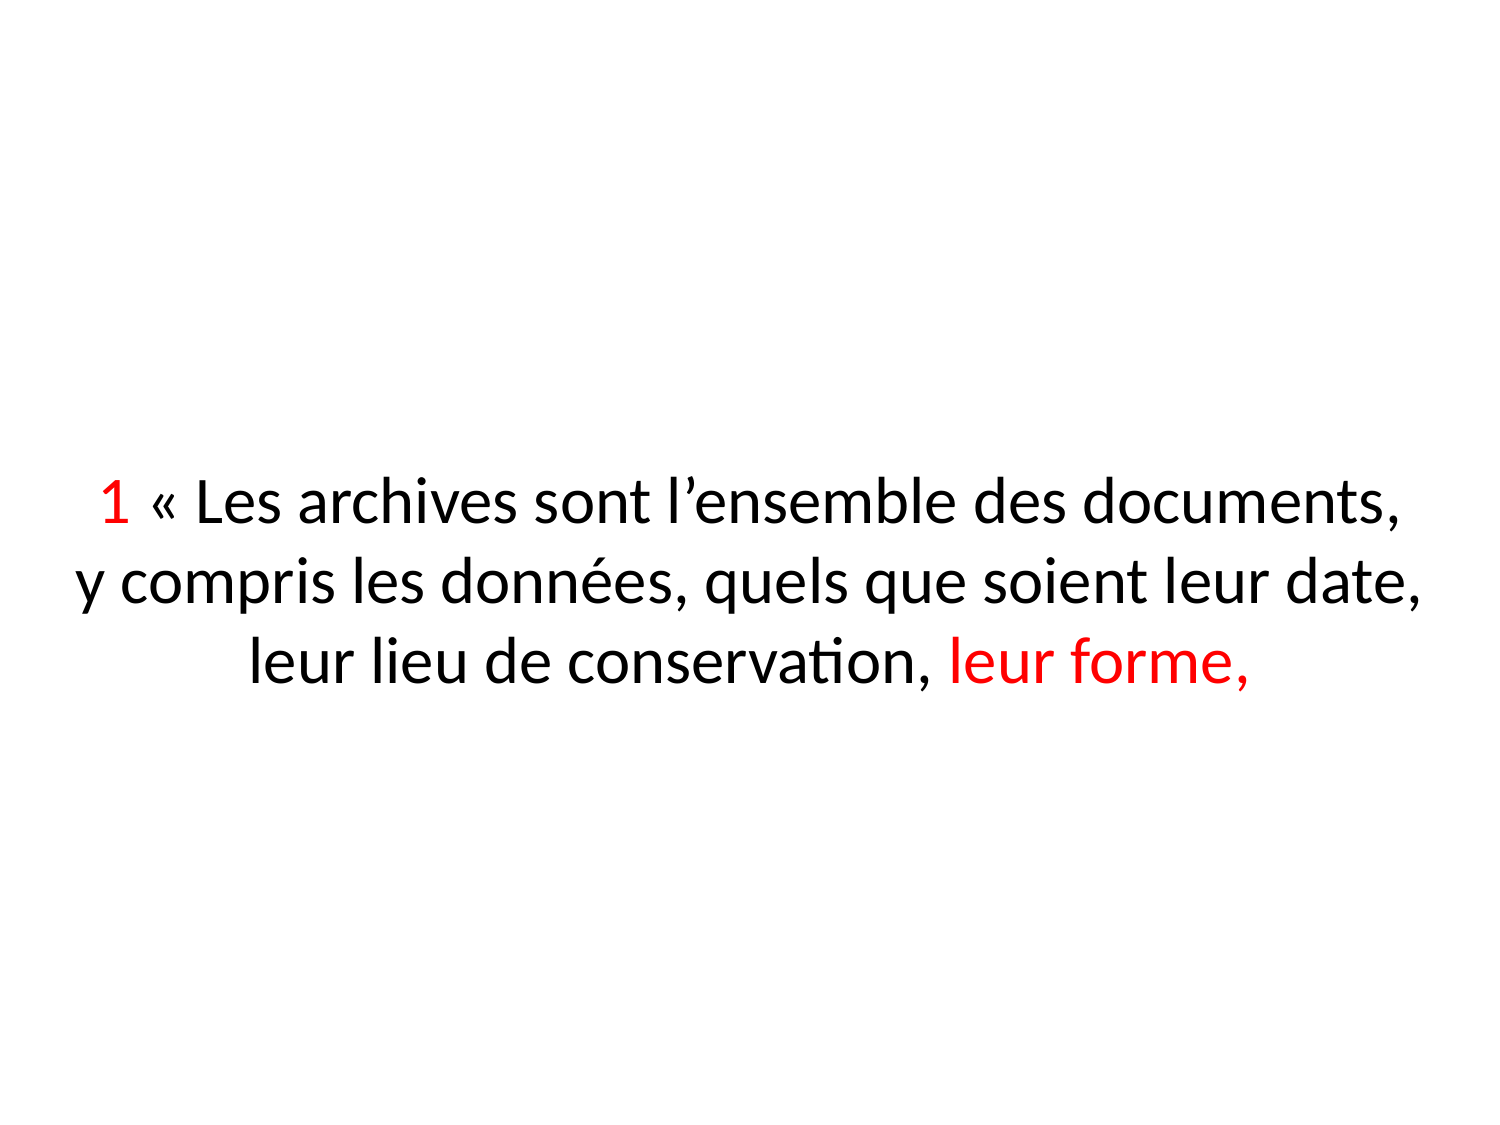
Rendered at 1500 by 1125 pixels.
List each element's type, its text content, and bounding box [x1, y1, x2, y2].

subtitle 1 « Les archives sont l’ensemble des documents, y compris les données, quels que soient leur date, leur lieu de conservation, leur forme, [75, 29, 1425, 1125]
